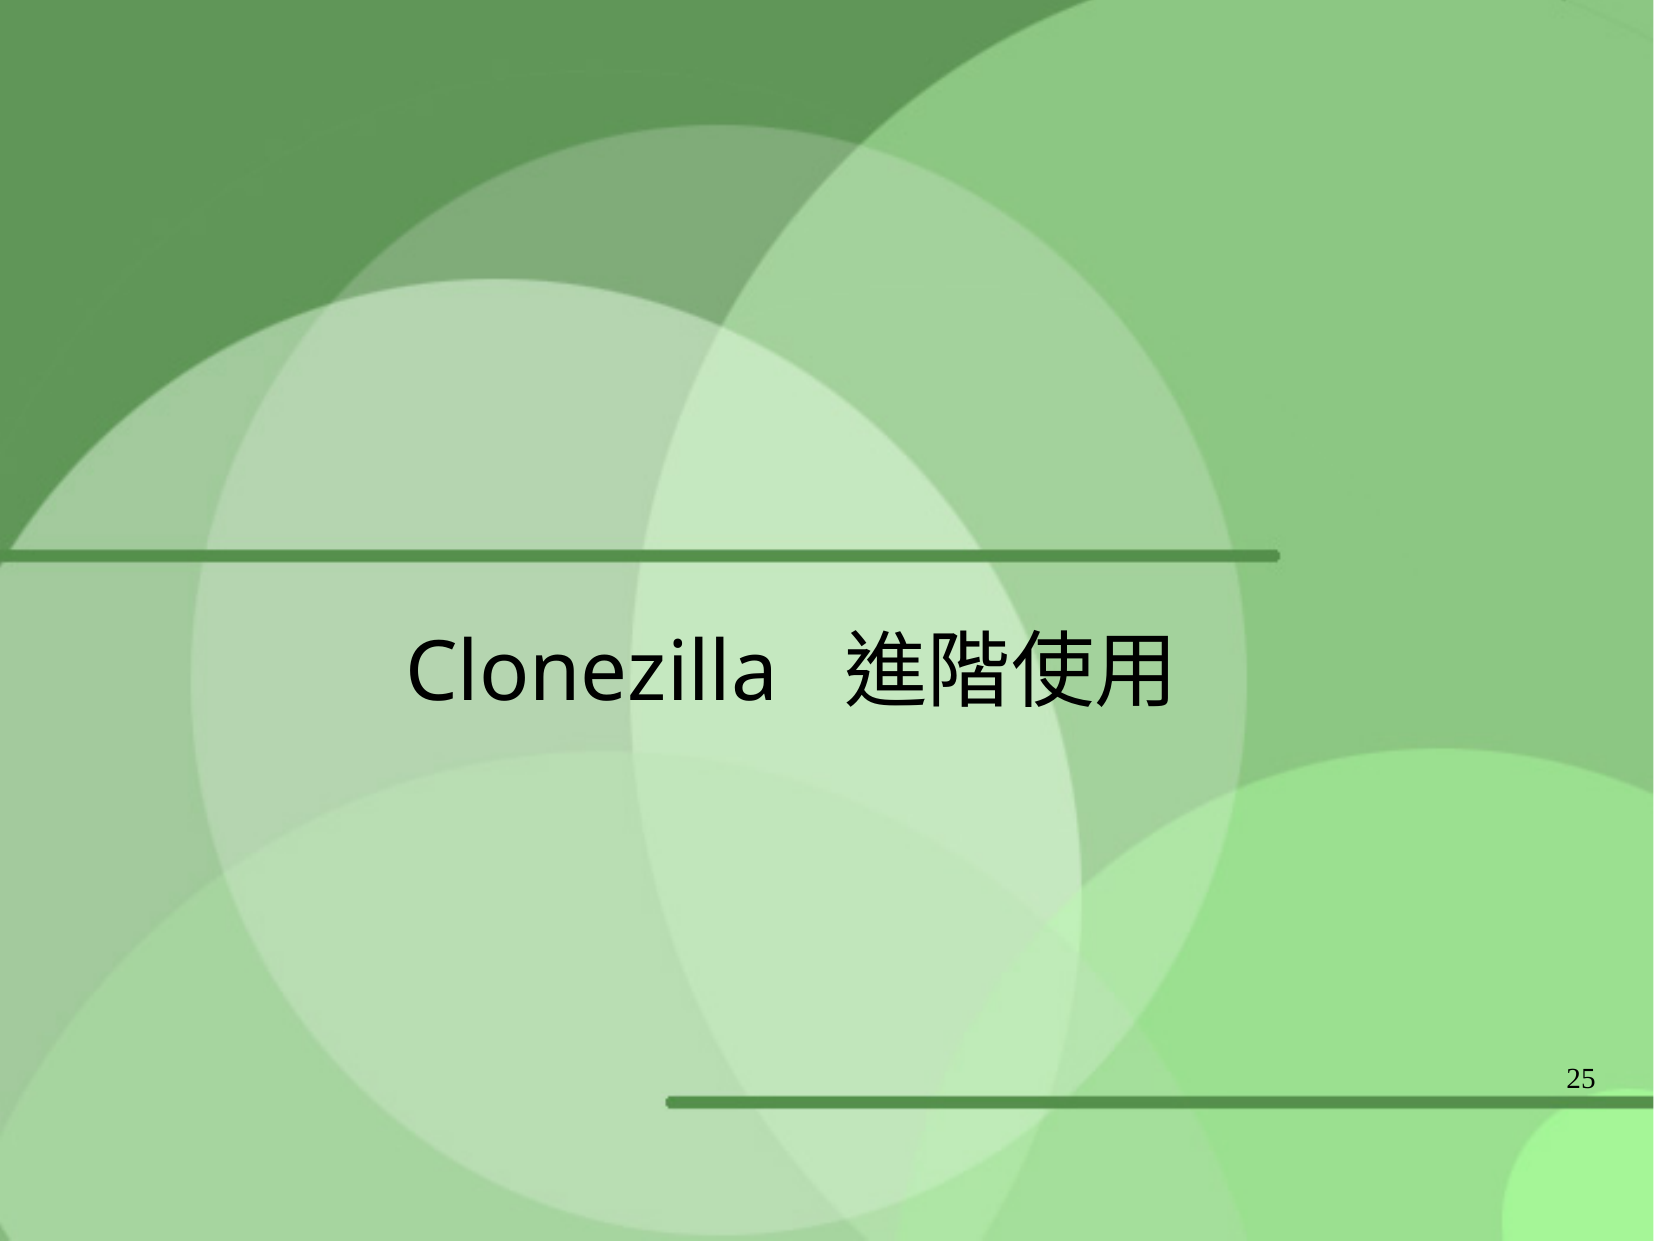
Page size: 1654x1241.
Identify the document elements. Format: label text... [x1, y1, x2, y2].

title Clonezilla 進階使用 [206, 560, 1341, 768]
picture [0, 0, 1654, 1241]
